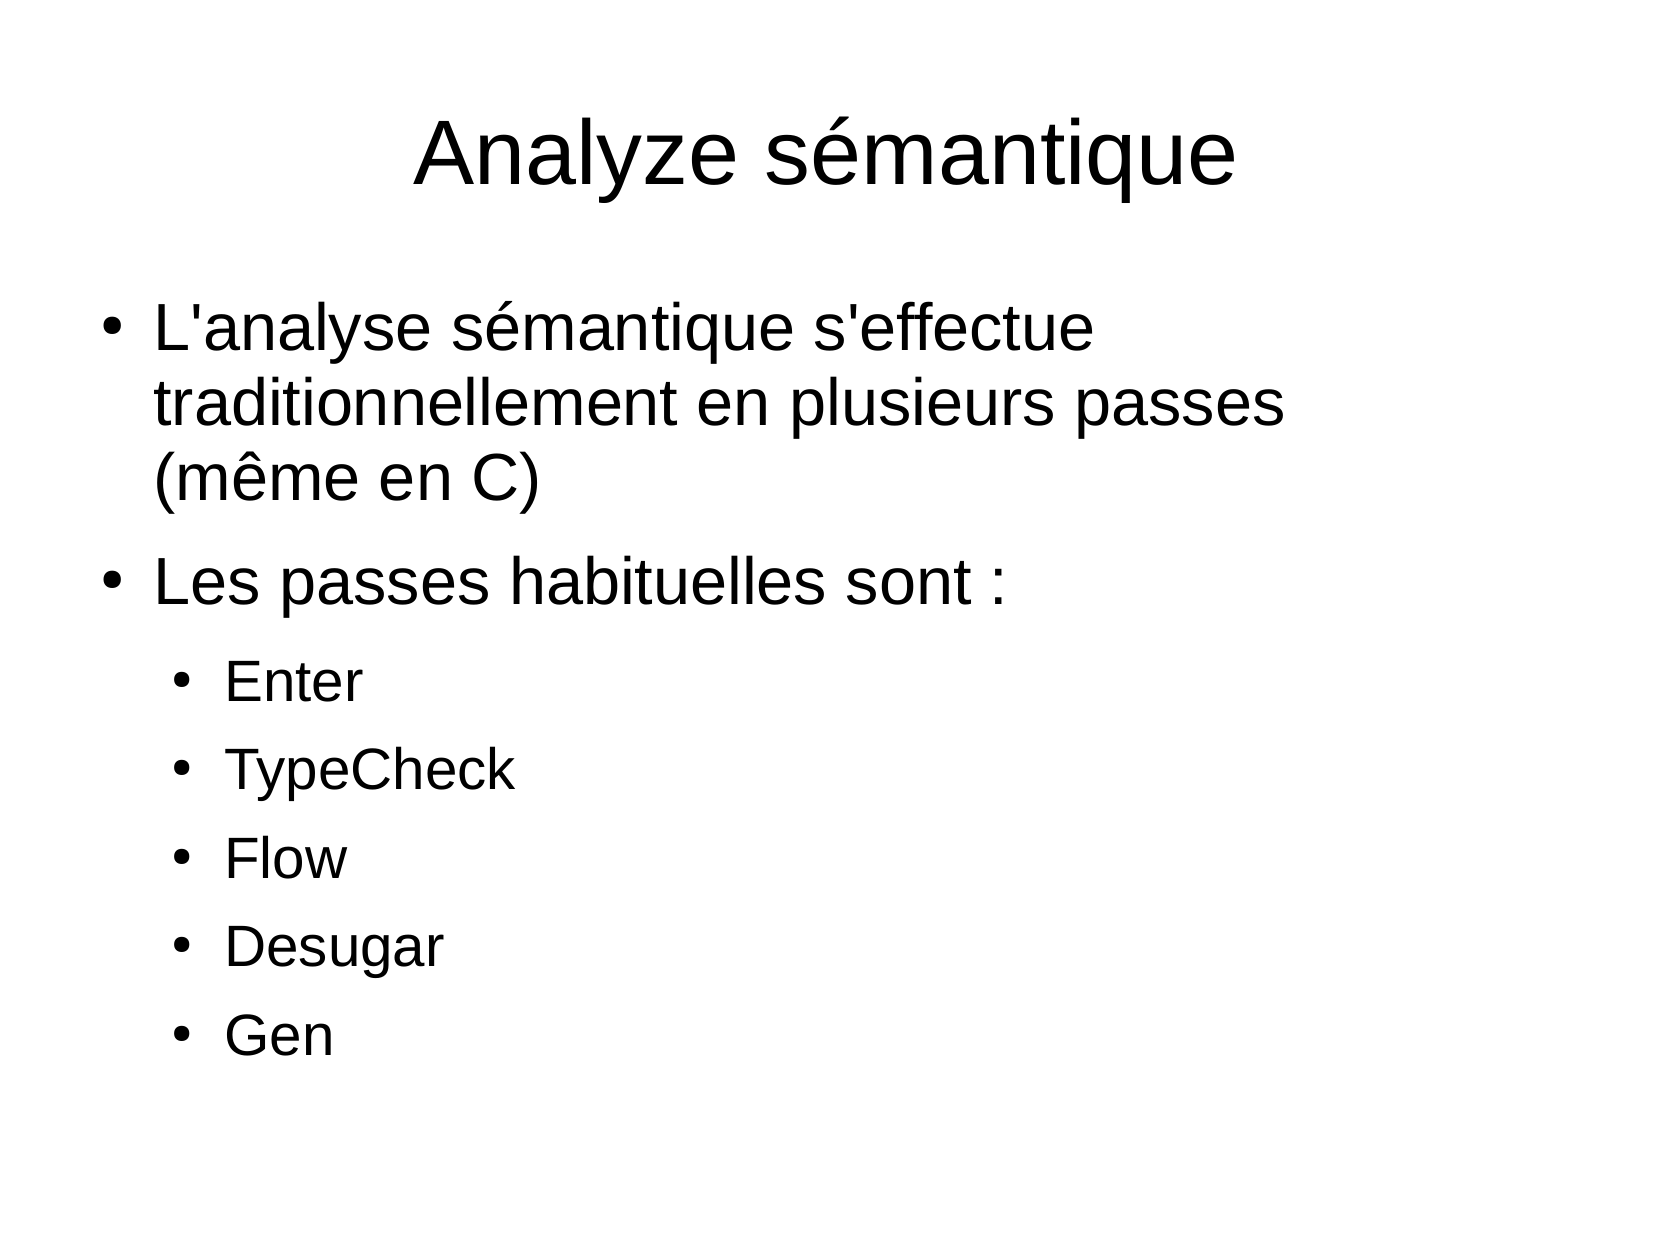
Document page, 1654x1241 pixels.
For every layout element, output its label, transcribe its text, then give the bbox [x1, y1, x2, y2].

list L'analyse sémantique s'effectue traditionnellement en plusieurs passes (même en C) Les passes habituelles sont : Enter TypeCheck Flow Desugar Gen [82, 290, 1571, 1094]
title Analyze sémantique [82, 56, 1571, 250]
